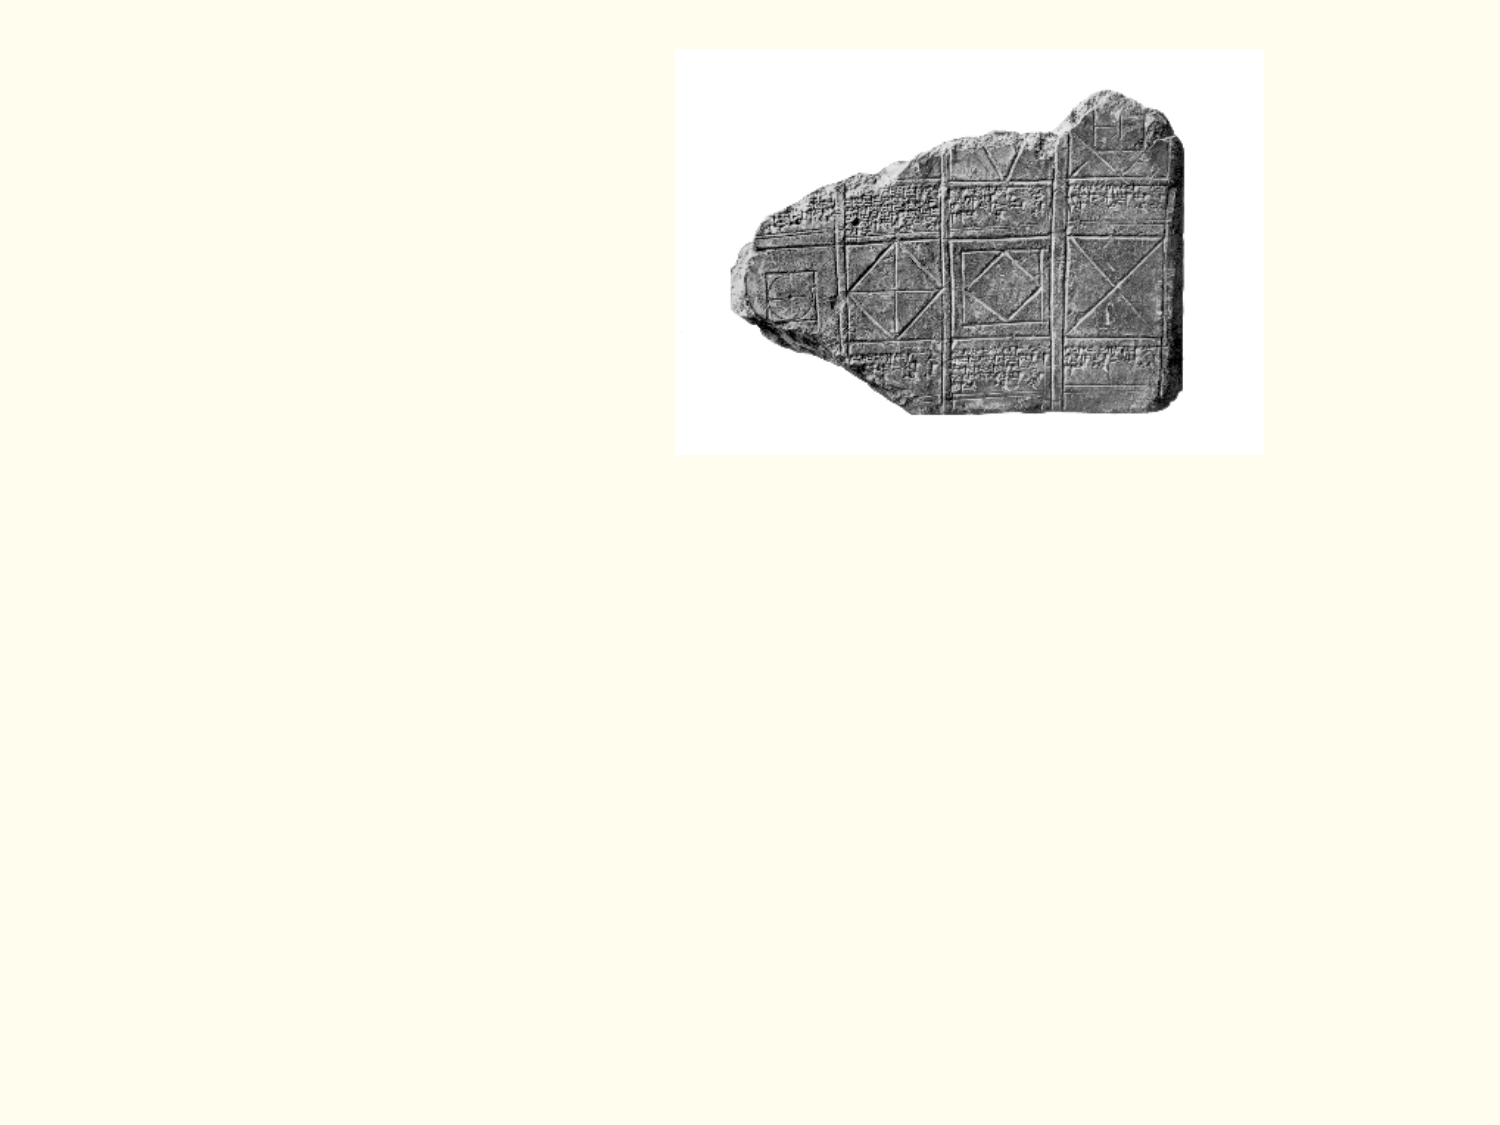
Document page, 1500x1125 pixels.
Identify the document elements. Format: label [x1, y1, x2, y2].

picture [675, 49, 1264, 455]
